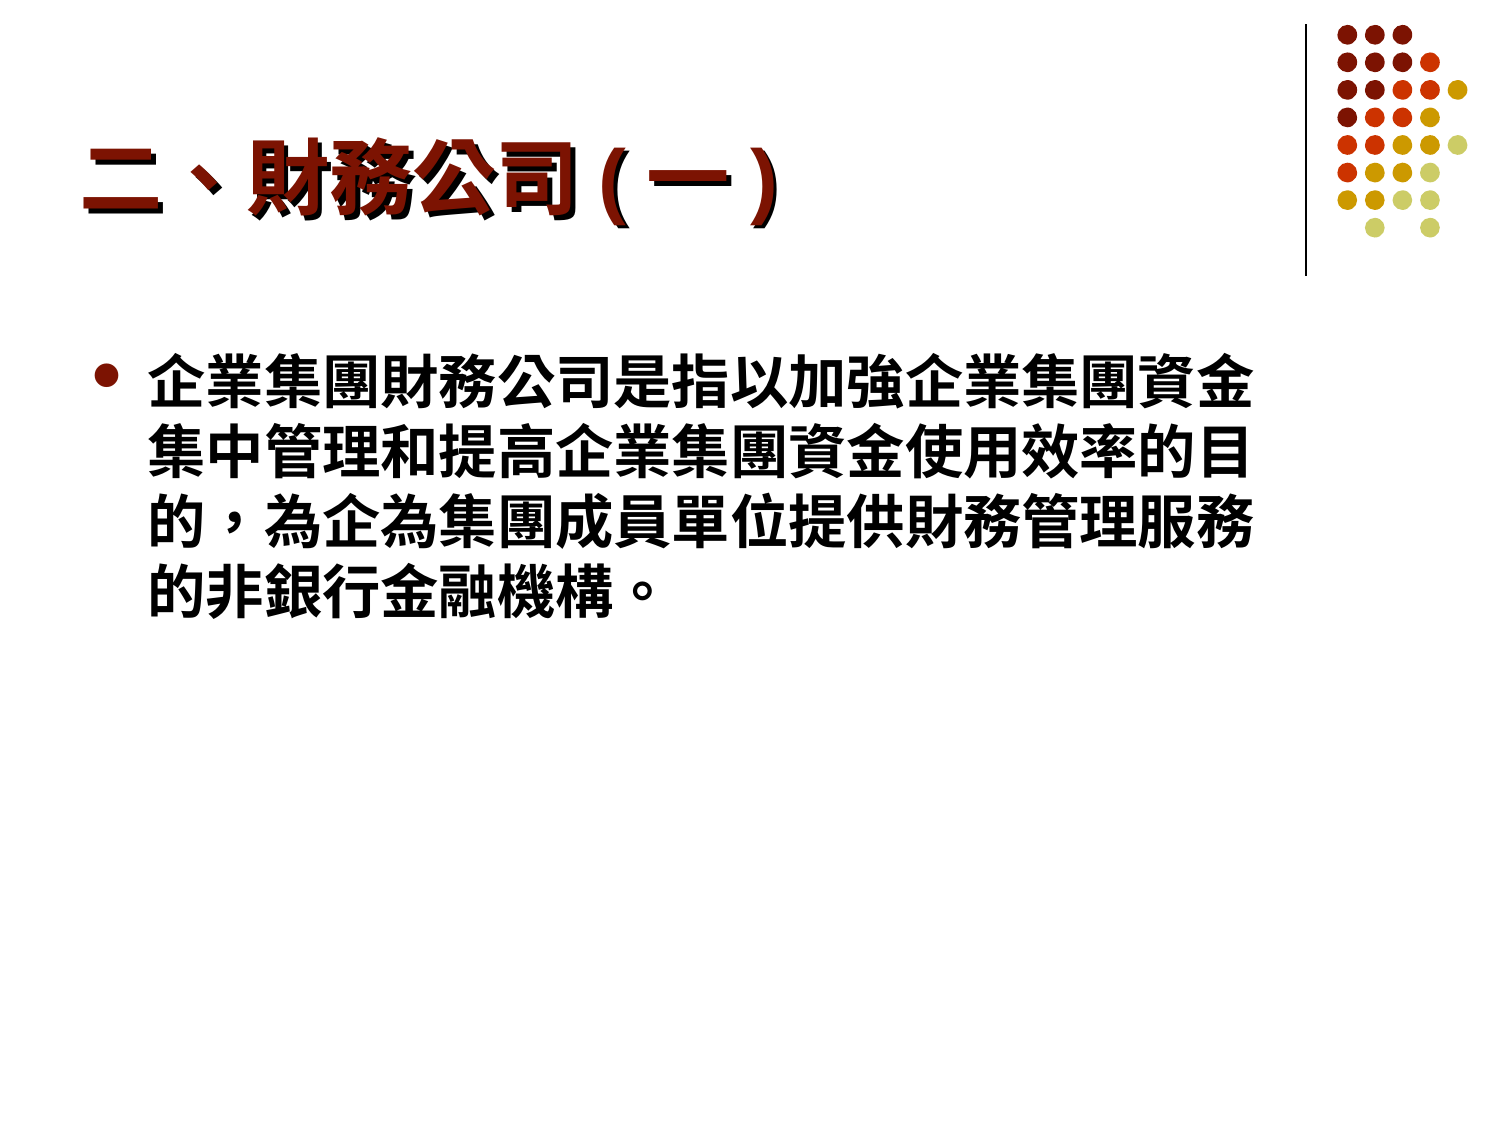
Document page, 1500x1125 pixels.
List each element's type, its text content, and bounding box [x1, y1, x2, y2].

list 企業集團財務公司是指以加強企業集團資金集中管理和提高企業集團資金使用效率的目的，為企為集團成員單位提供財務管理服務的非銀行金融機構。 [76, 338, 1318, 752]
title 二、財務公司(一) [64, 113, 1303, 233]
